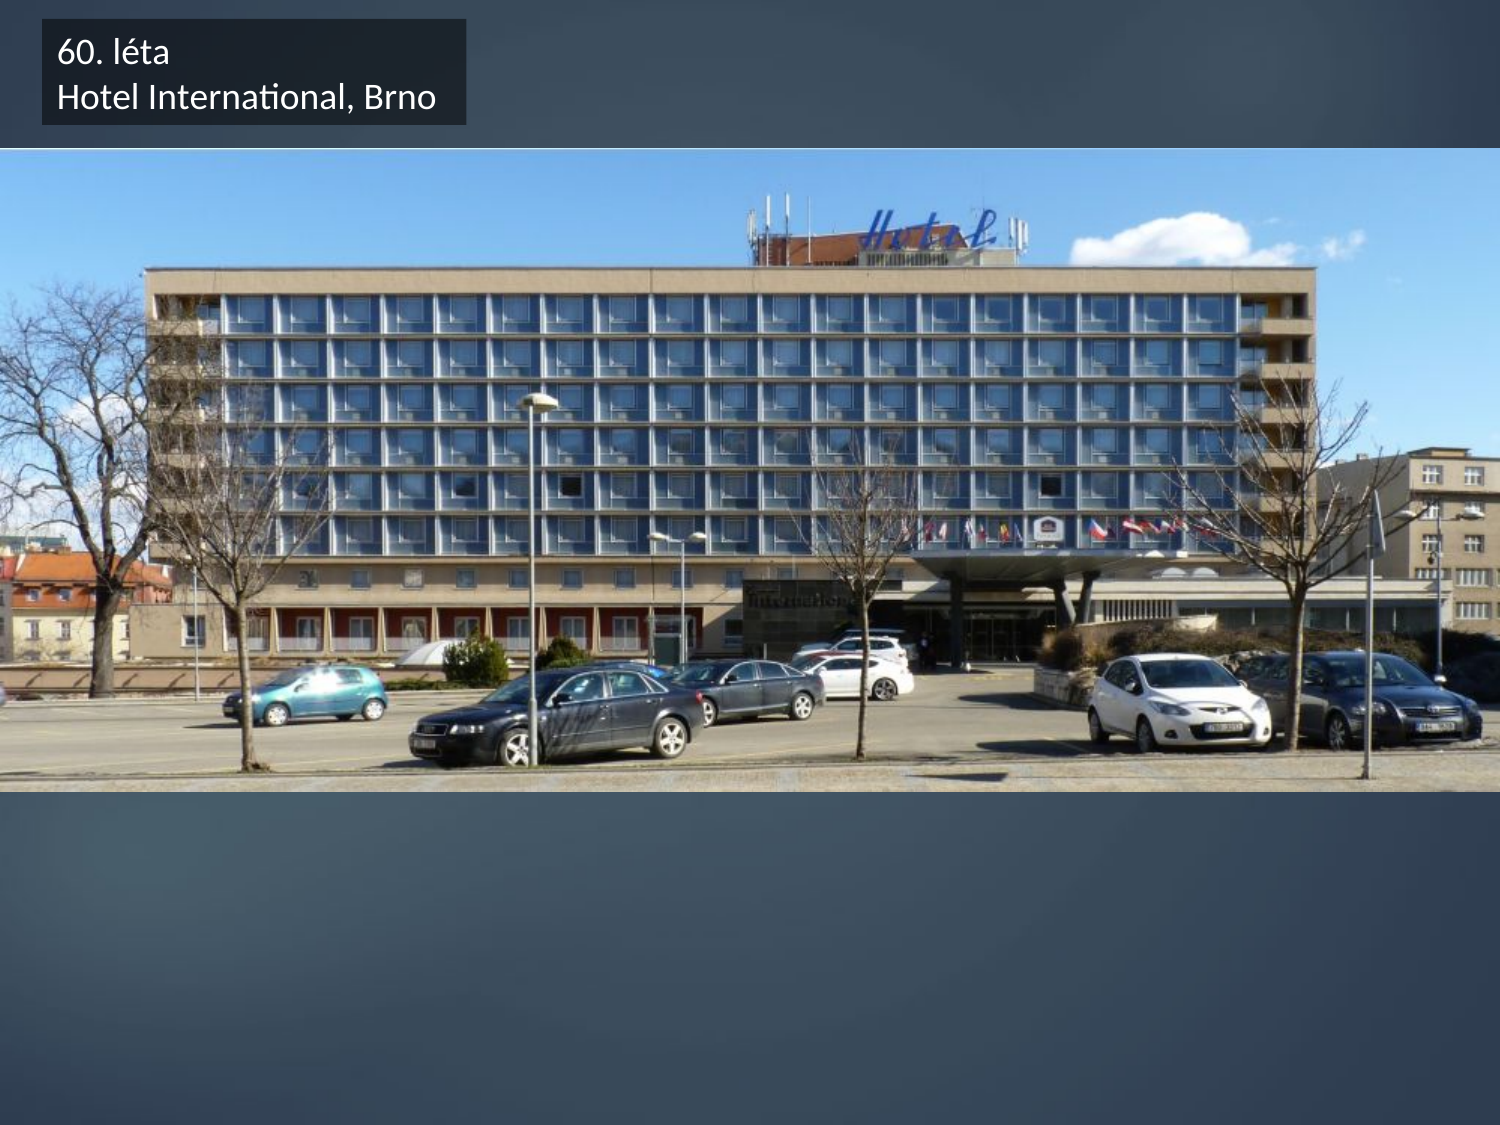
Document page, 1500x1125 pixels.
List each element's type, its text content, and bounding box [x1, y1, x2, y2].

picture [0, 0, 1500, 1125]
text_box 60. léta Hotel International, Brno [42, 18, 467, 125]
